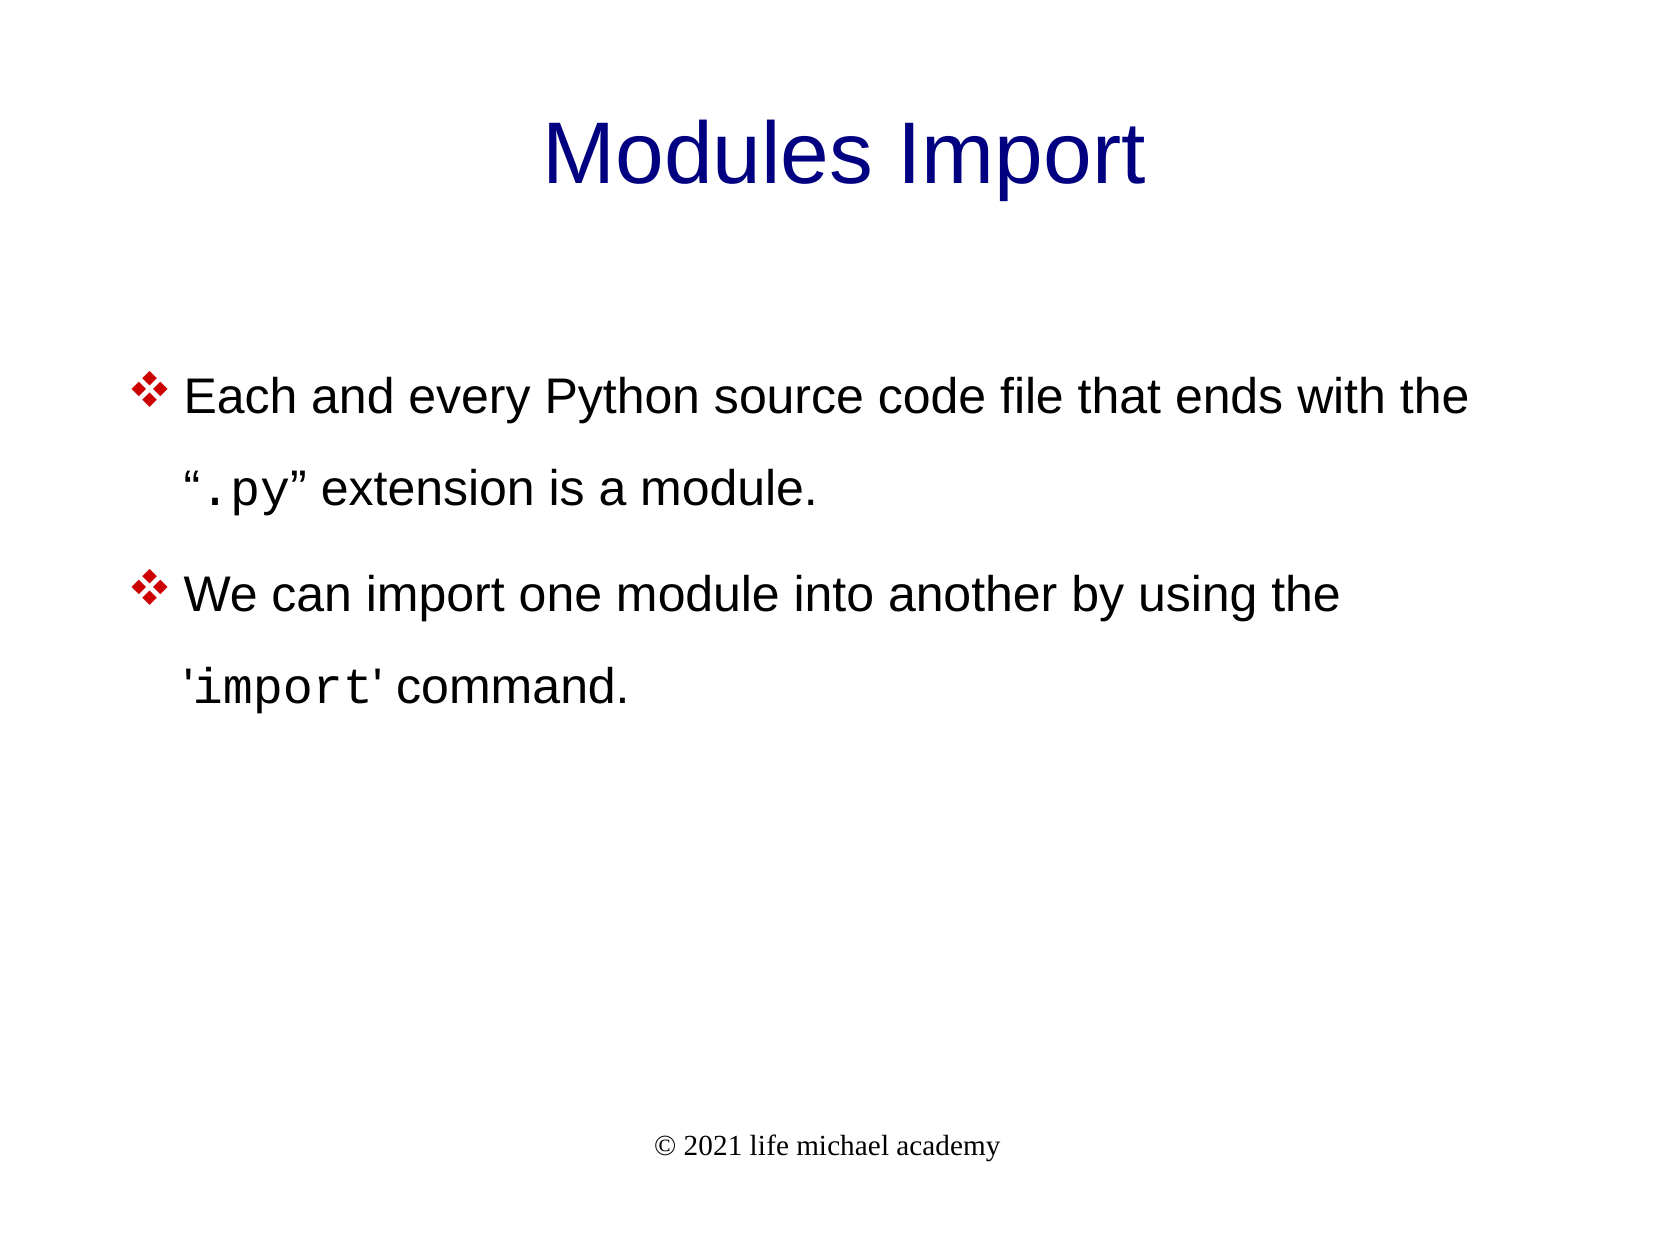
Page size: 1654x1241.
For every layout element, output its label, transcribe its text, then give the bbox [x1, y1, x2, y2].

title Modules Import [82, 49, 1571, 257]
list Each and every Python source code file that ends with the “.py” extension is a module. We can import one module into another by using the 'import' command. [112, 326, 1576, 871]
